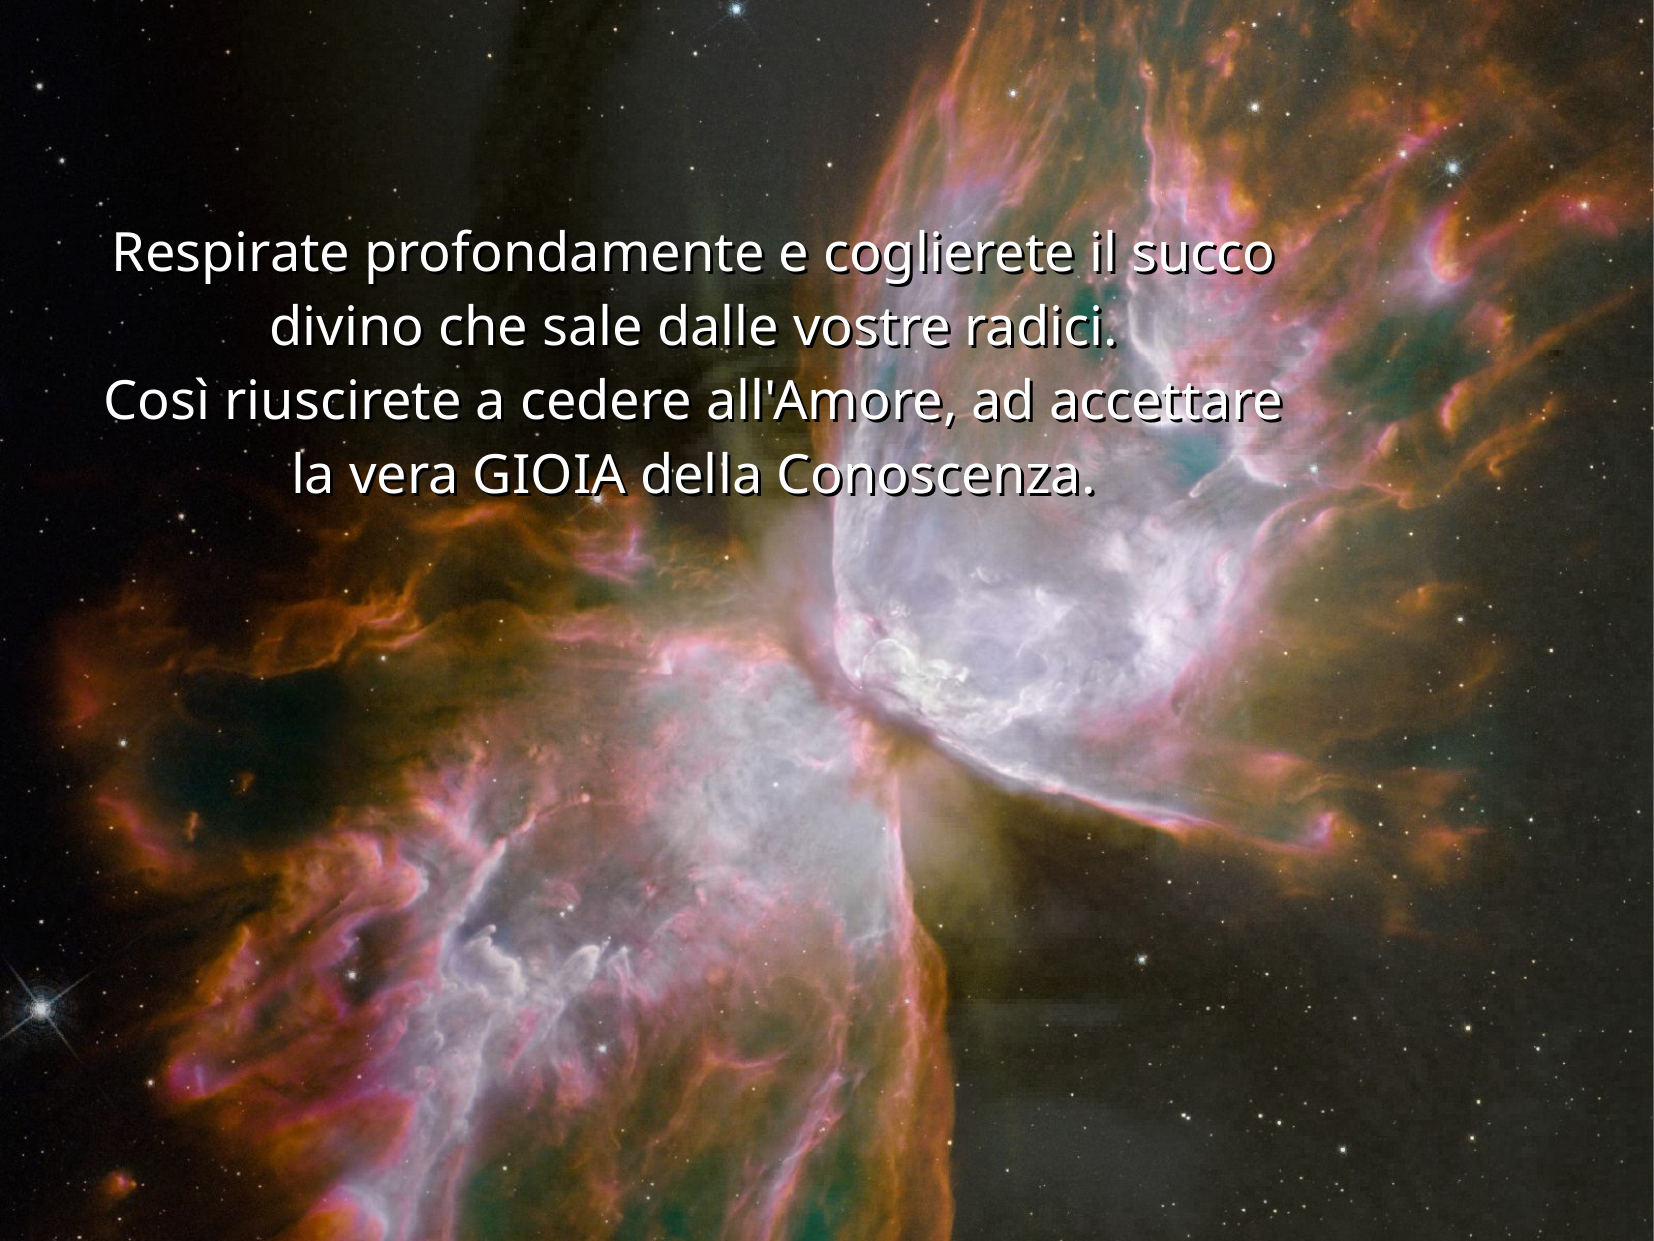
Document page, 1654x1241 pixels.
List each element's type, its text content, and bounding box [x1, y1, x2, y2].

picture [0, 0, 1654, 1241]
title Respirate profondamente e coglierete il succo divino che sale dalle vostre radici. Così riuscirete a cedere all'Amore, ad accettare la vera GIOIA della Conoscenza. [88, 185, 1300, 538]
